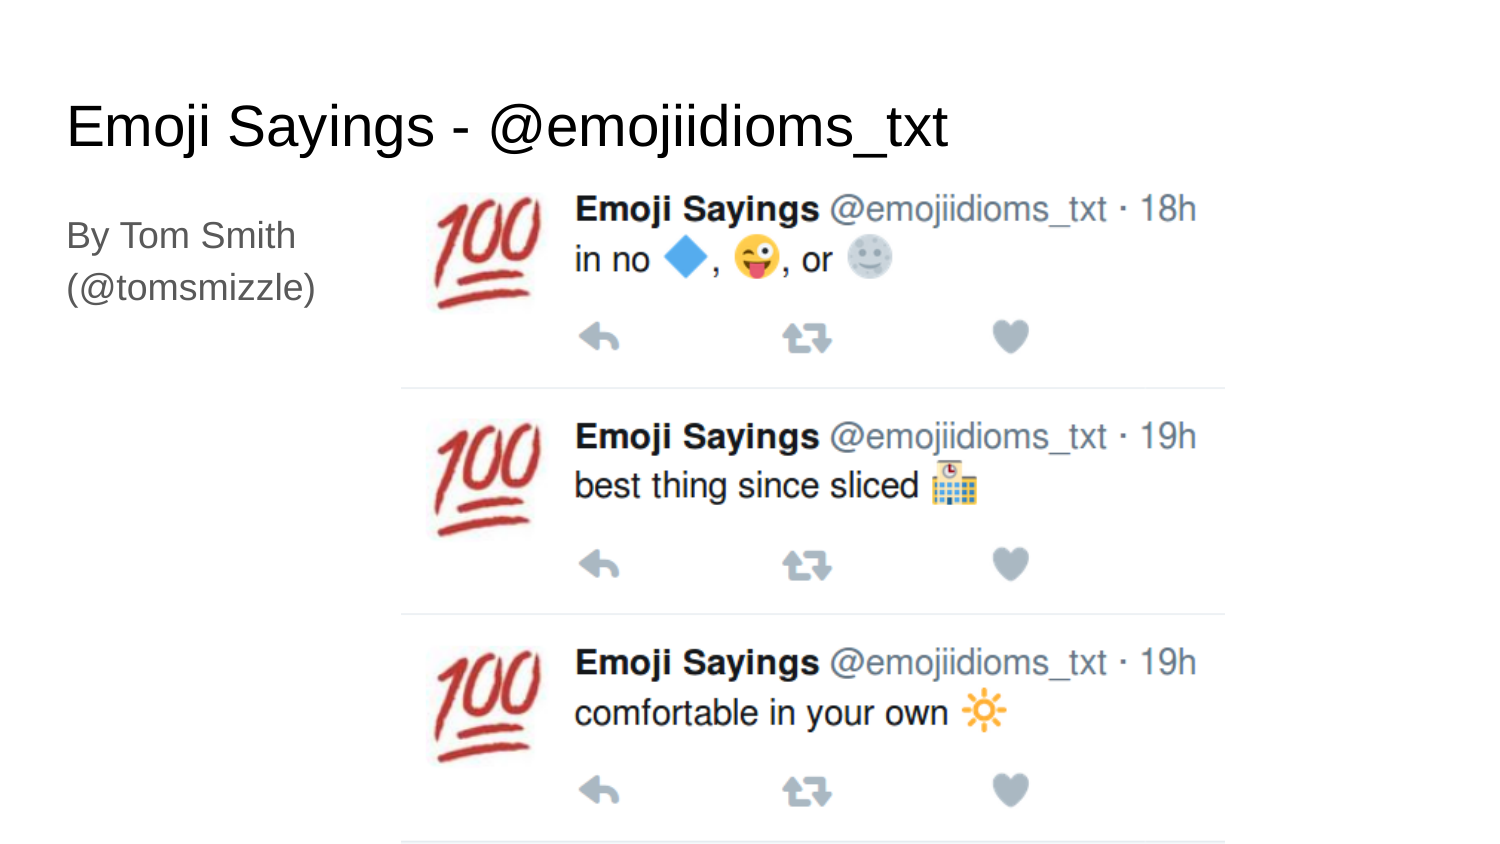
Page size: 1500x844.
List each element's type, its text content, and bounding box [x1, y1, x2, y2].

title Emoji Sayings - @emojiidioms_txt [51, 72, 1449, 167]
list By Tom Smith (@tomsmizzle) [51, 189, 392, 750]
picture [401, 166, 1225, 844]
